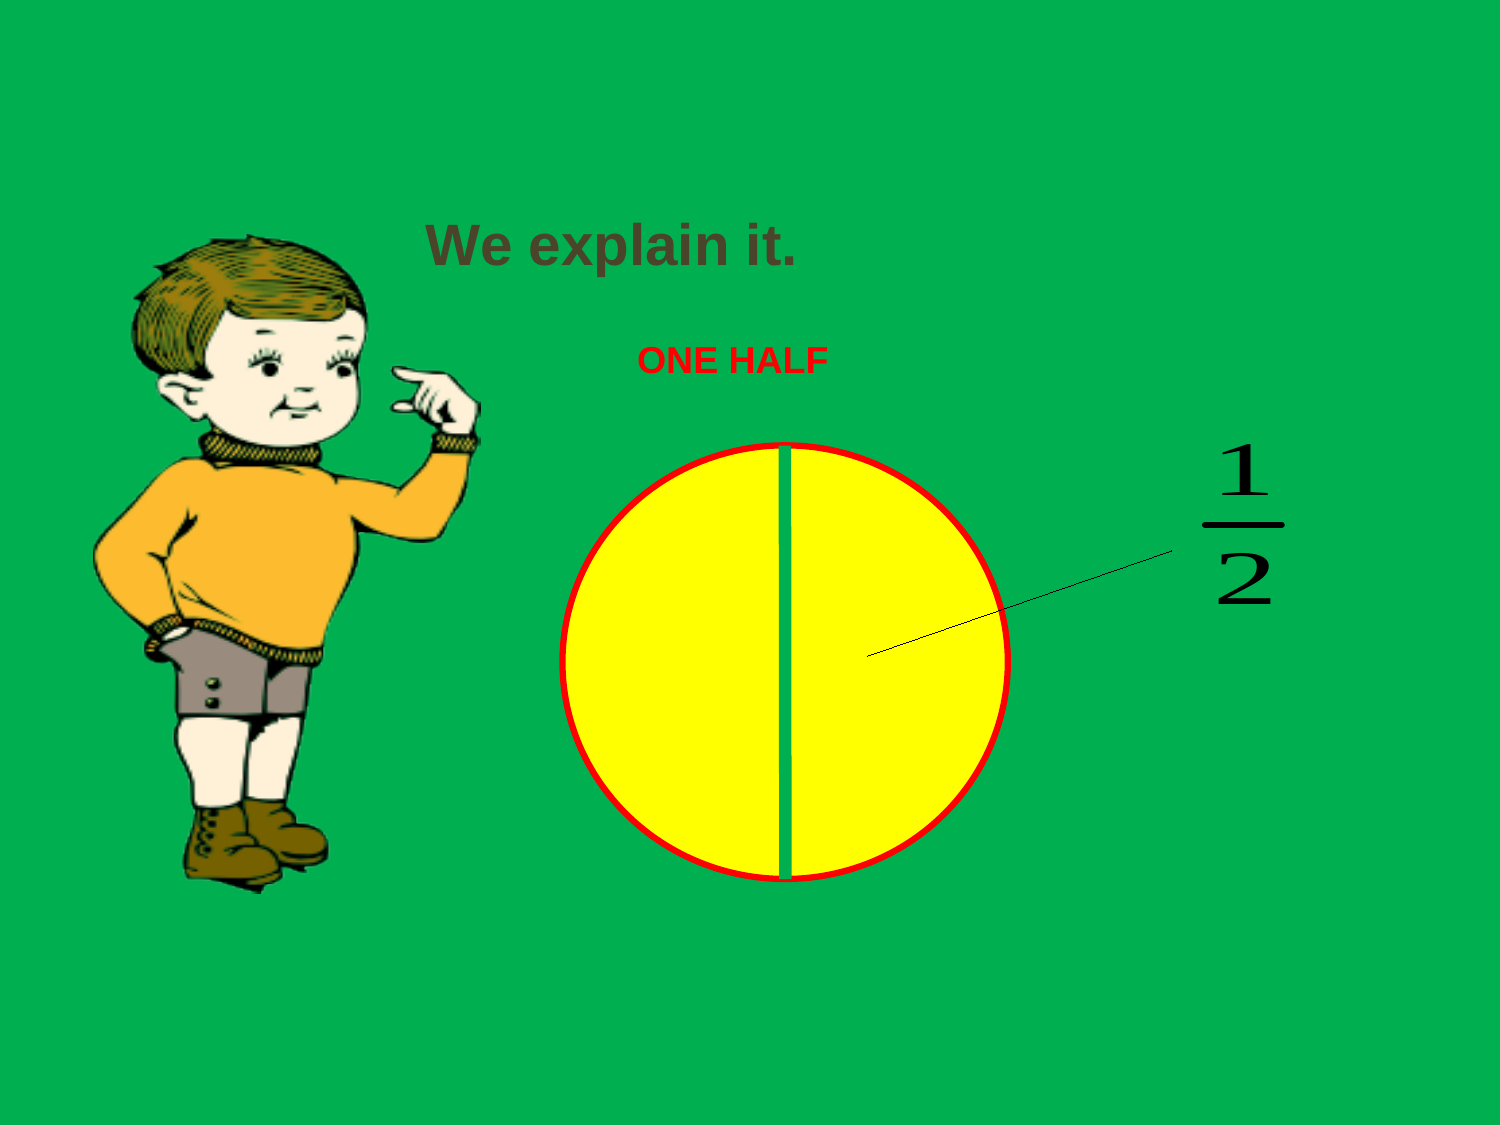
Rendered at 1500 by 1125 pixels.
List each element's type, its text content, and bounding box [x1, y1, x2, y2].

picture [93, 234, 481, 894]
text_box [562, 445, 779, 879]
text_box ONE HALF [622, 328, 844, 389]
text_box We explain it. [410, 199, 814, 285]
text_box [792, 445, 1008, 879]
chart [1183, 421, 1313, 622]
